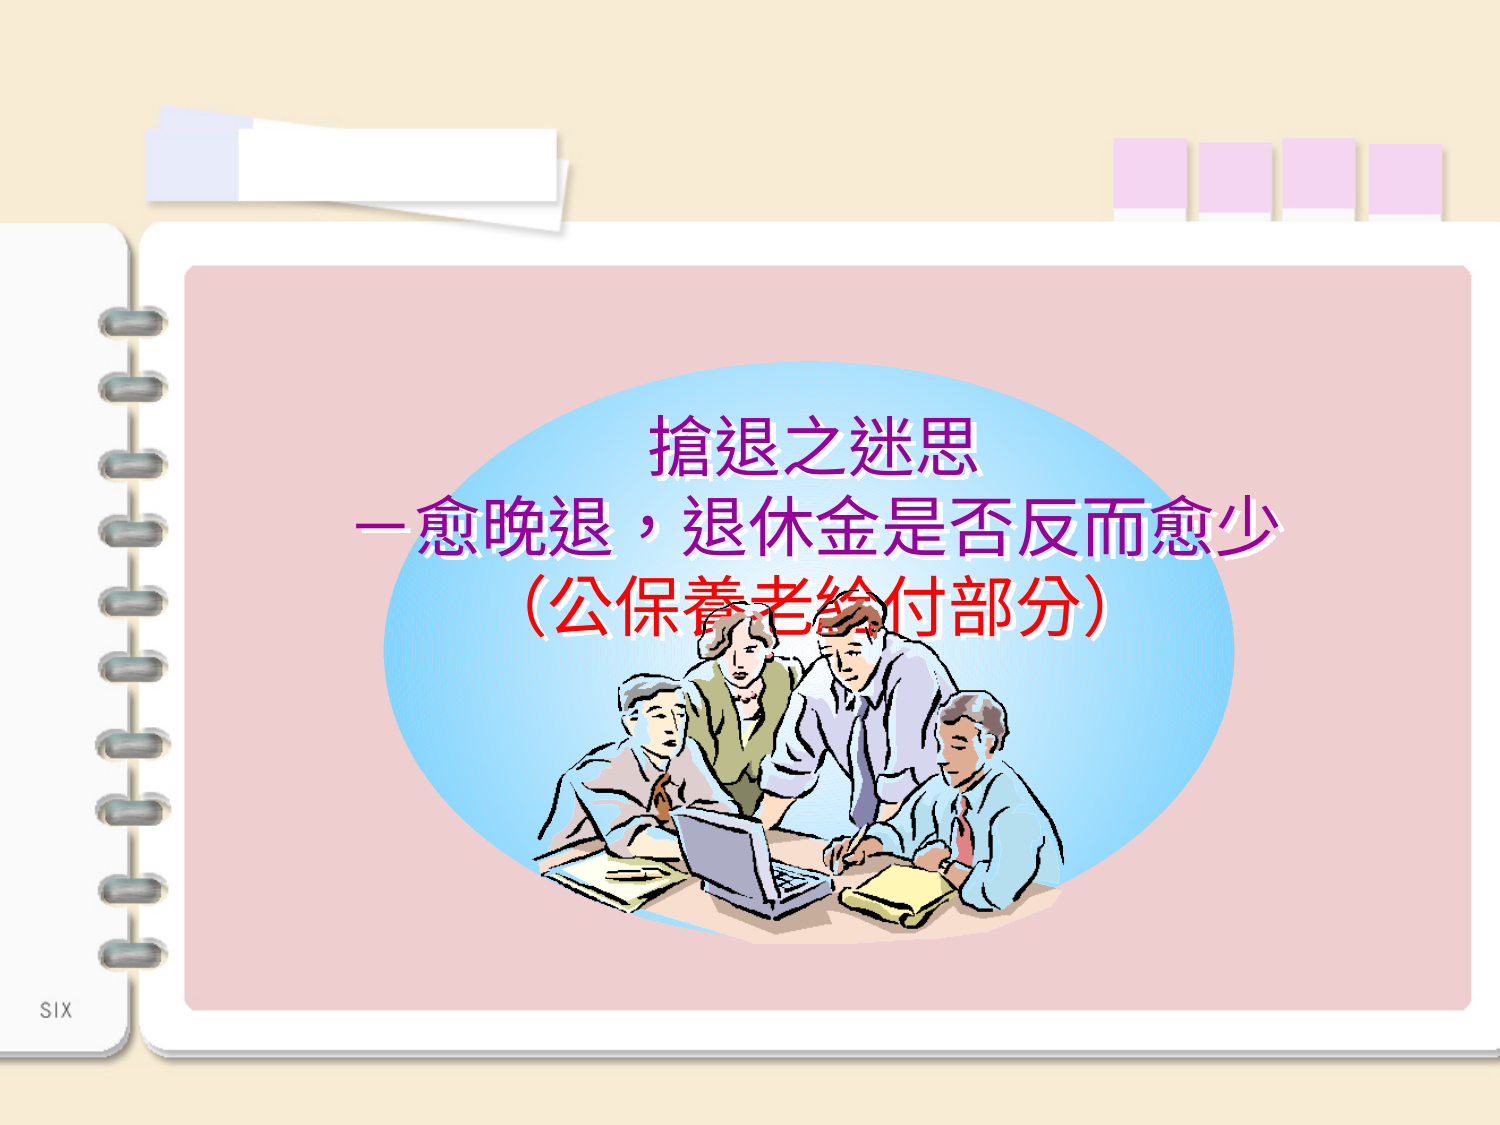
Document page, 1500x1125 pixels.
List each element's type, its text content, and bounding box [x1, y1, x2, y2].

text_box [691, 519, 700, 527]
text_box [771, 517, 782, 539]
text_box [971, 540, 998, 549]
title 搶退之迷思 －愈晚退，退休金是否反而愈少 （公保養老給付部分） [253, 397, 1376, 504]
text_box [774, 504, 787, 512]
text_box [534, 504, 564, 556]
text_box [771, 524, 787, 549]
text_box [765, 504, 771, 514]
text_box [1137, 523, 1142, 556]
text_box [557, 519, 566, 527]
text_box [833, 504, 849, 515]
text_box [701, 518, 708, 532]
text_box [704, 536, 713, 550]
text_box [570, 536, 579, 550]
text_box [567, 504, 574, 515]
text_box [383, 504, 1235, 880]
text_box [1058, 526, 1070, 544]
text_box [510, 532, 519, 547]
text_box [846, 508, 862, 515]
text_box [584, 529, 609, 551]
text_box [567, 518, 574, 532]
text_box [701, 504, 708, 515]
text_box [1034, 528, 1049, 550]
text_box [834, 538, 845, 550]
text_box [605, 361, 1013, 397]
text_box [1132, 523, 1136, 551]
text_box [900, 534, 912, 549]
text_box [513, 505, 519, 512]
text_box [532, 521, 543, 533]
text_box [1048, 526, 1063, 538]
text_box [718, 529, 742, 551]
text_box [963, 518, 985, 531]
text_box [799, 504, 838, 517]
text_box [959, 513, 979, 525]
picture [525, 586, 1070, 947]
